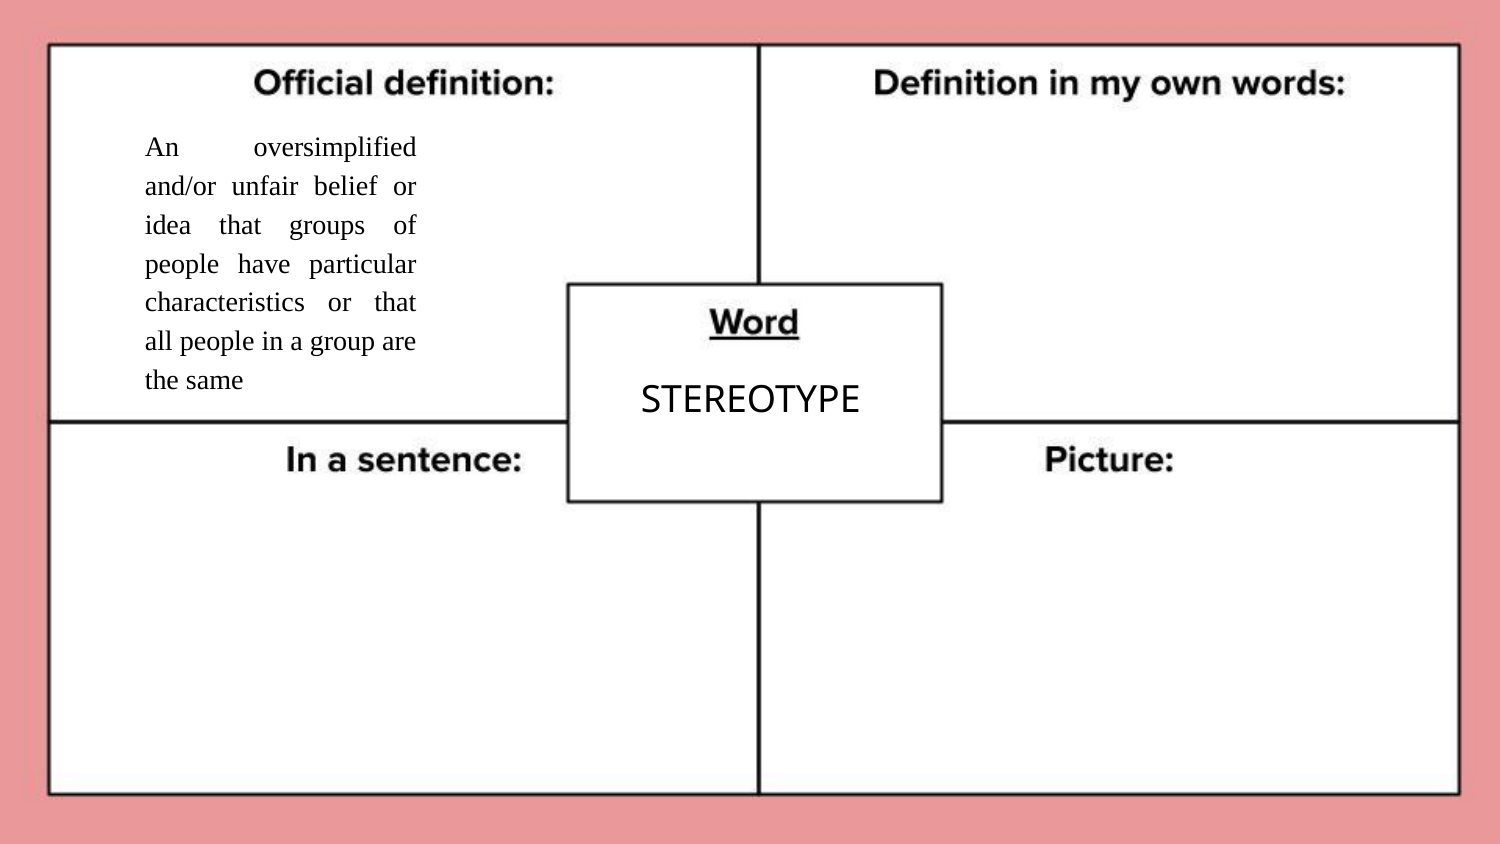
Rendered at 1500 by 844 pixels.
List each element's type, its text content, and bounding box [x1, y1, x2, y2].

text_box An oversimplified and/or unfair belief or idea that groups of people have particular characteristics or that all people in a group are the same [129, 108, 432, 536]
text_box STEREOTYPE [625, 360, 890, 481]
picture [0, 0, 1500, 844]
